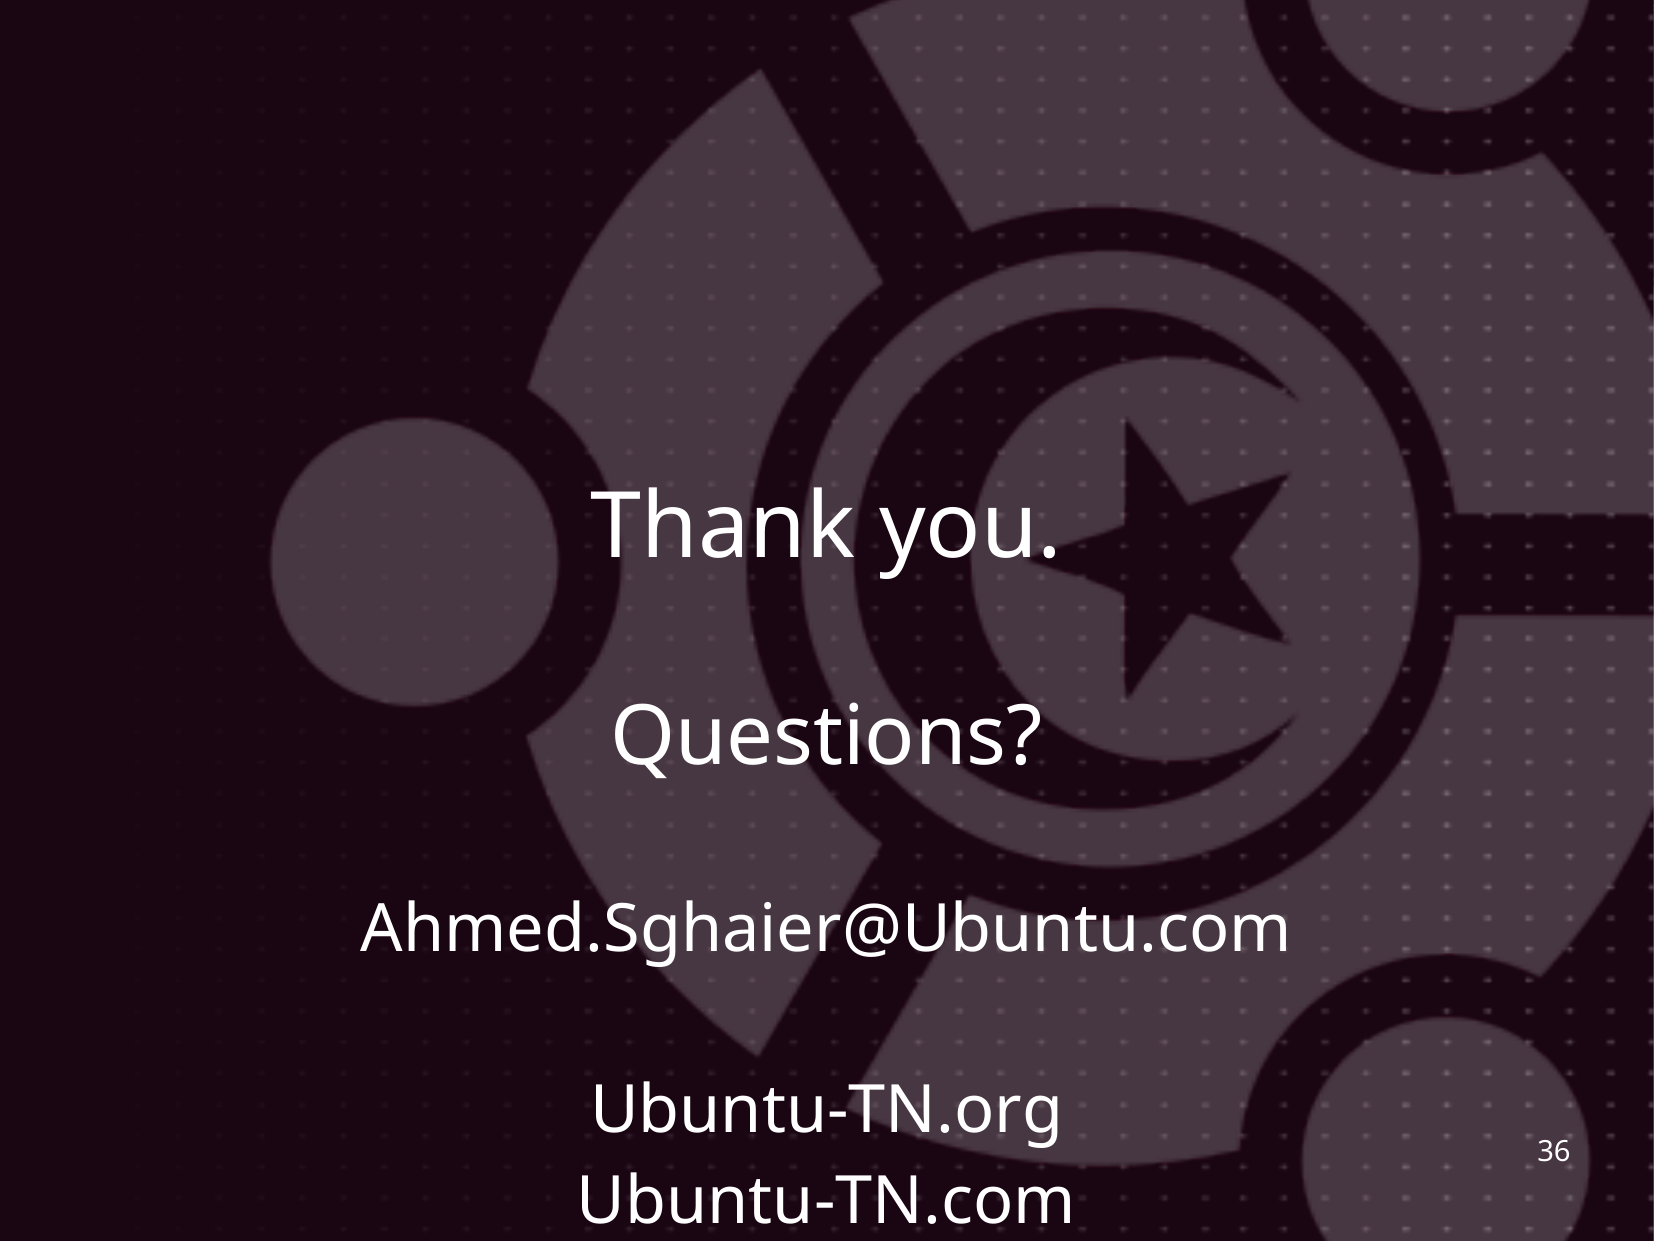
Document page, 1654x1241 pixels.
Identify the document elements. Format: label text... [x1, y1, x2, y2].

picture [0, 0, 1654, 1241]
subtitle Thank you. Questions? Ahmed.Sghaier@Ubuntu.com Ubuntu-TN.org Ubuntu-TN.com [82, 32, 1571, 1126]
